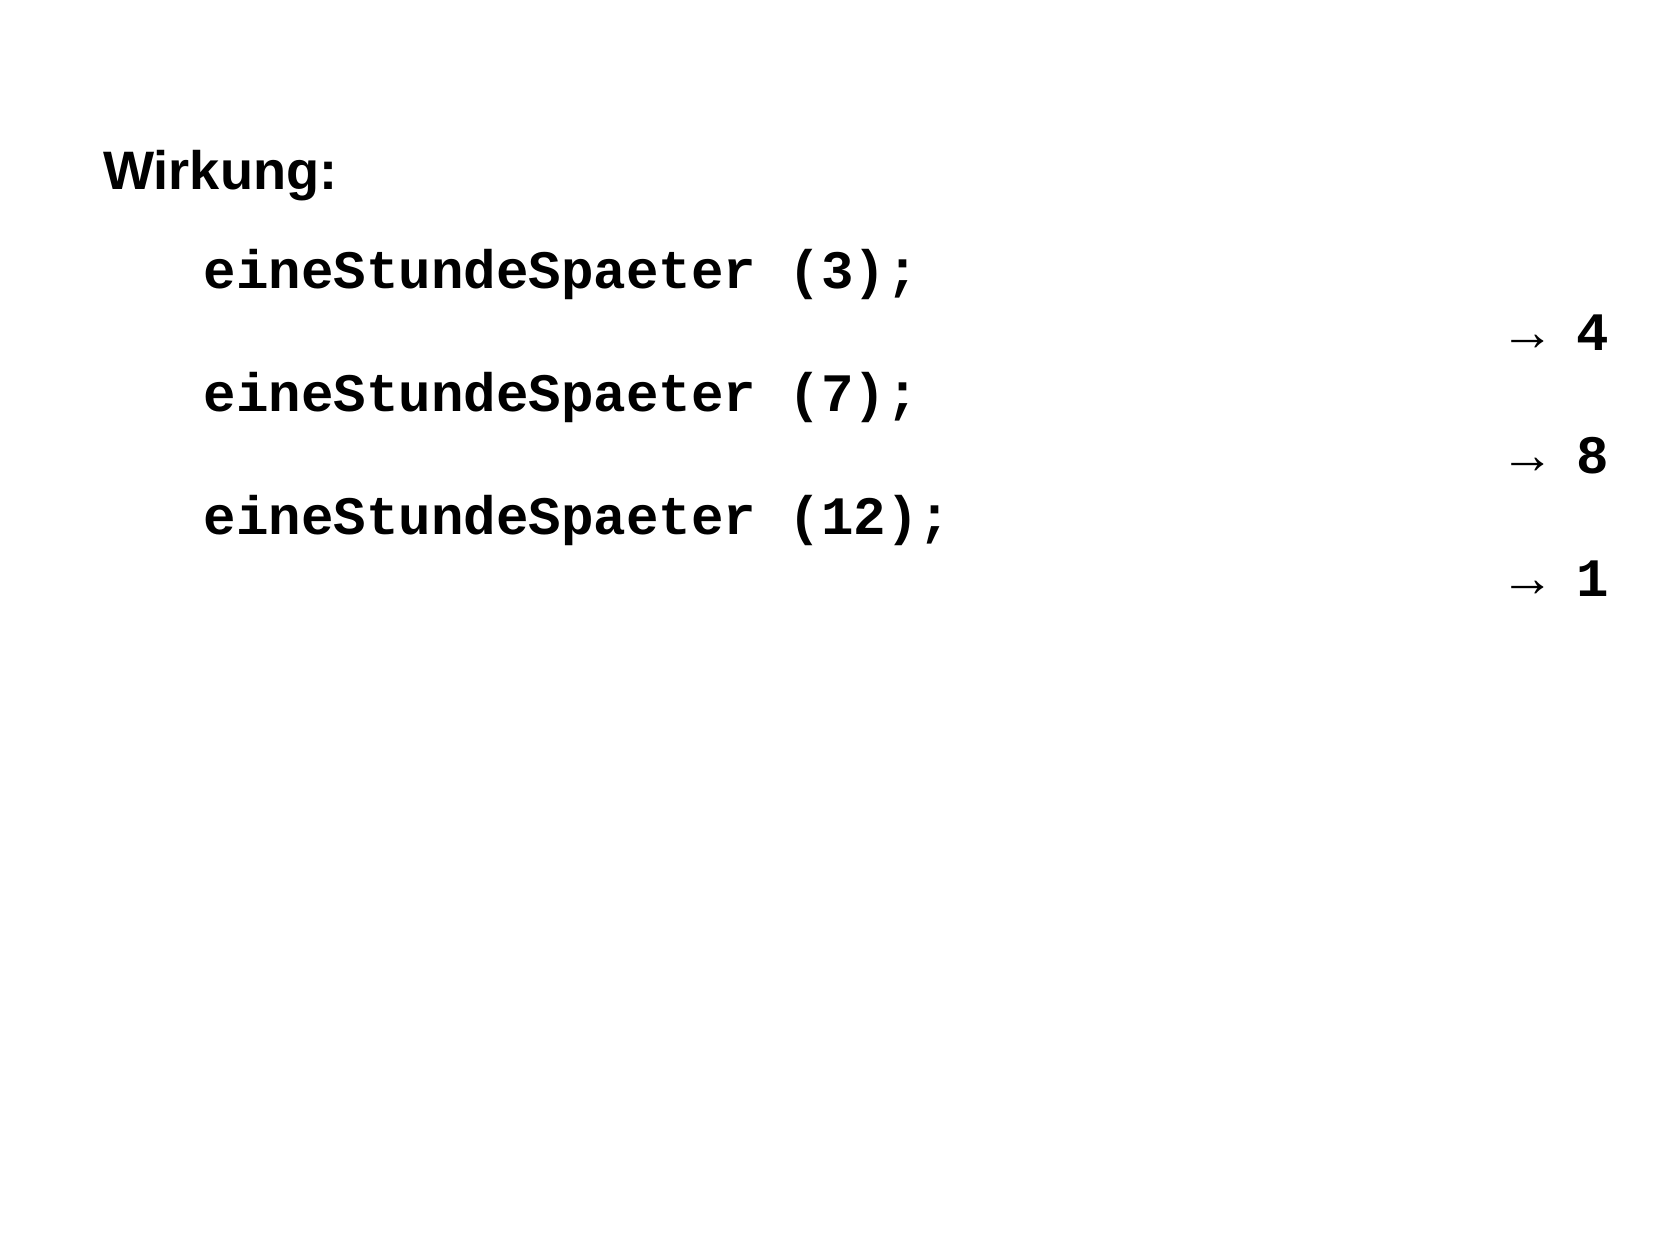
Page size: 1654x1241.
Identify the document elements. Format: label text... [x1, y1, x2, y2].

text_box eineStundeSpaeter (3); → 4 eineStundeSpaeter (7); → 8 eineStundeSpaeter (12); → 1 [59, 236, 1625, 622]
text_box Wirkung: [88, 132, 1595, 210]
